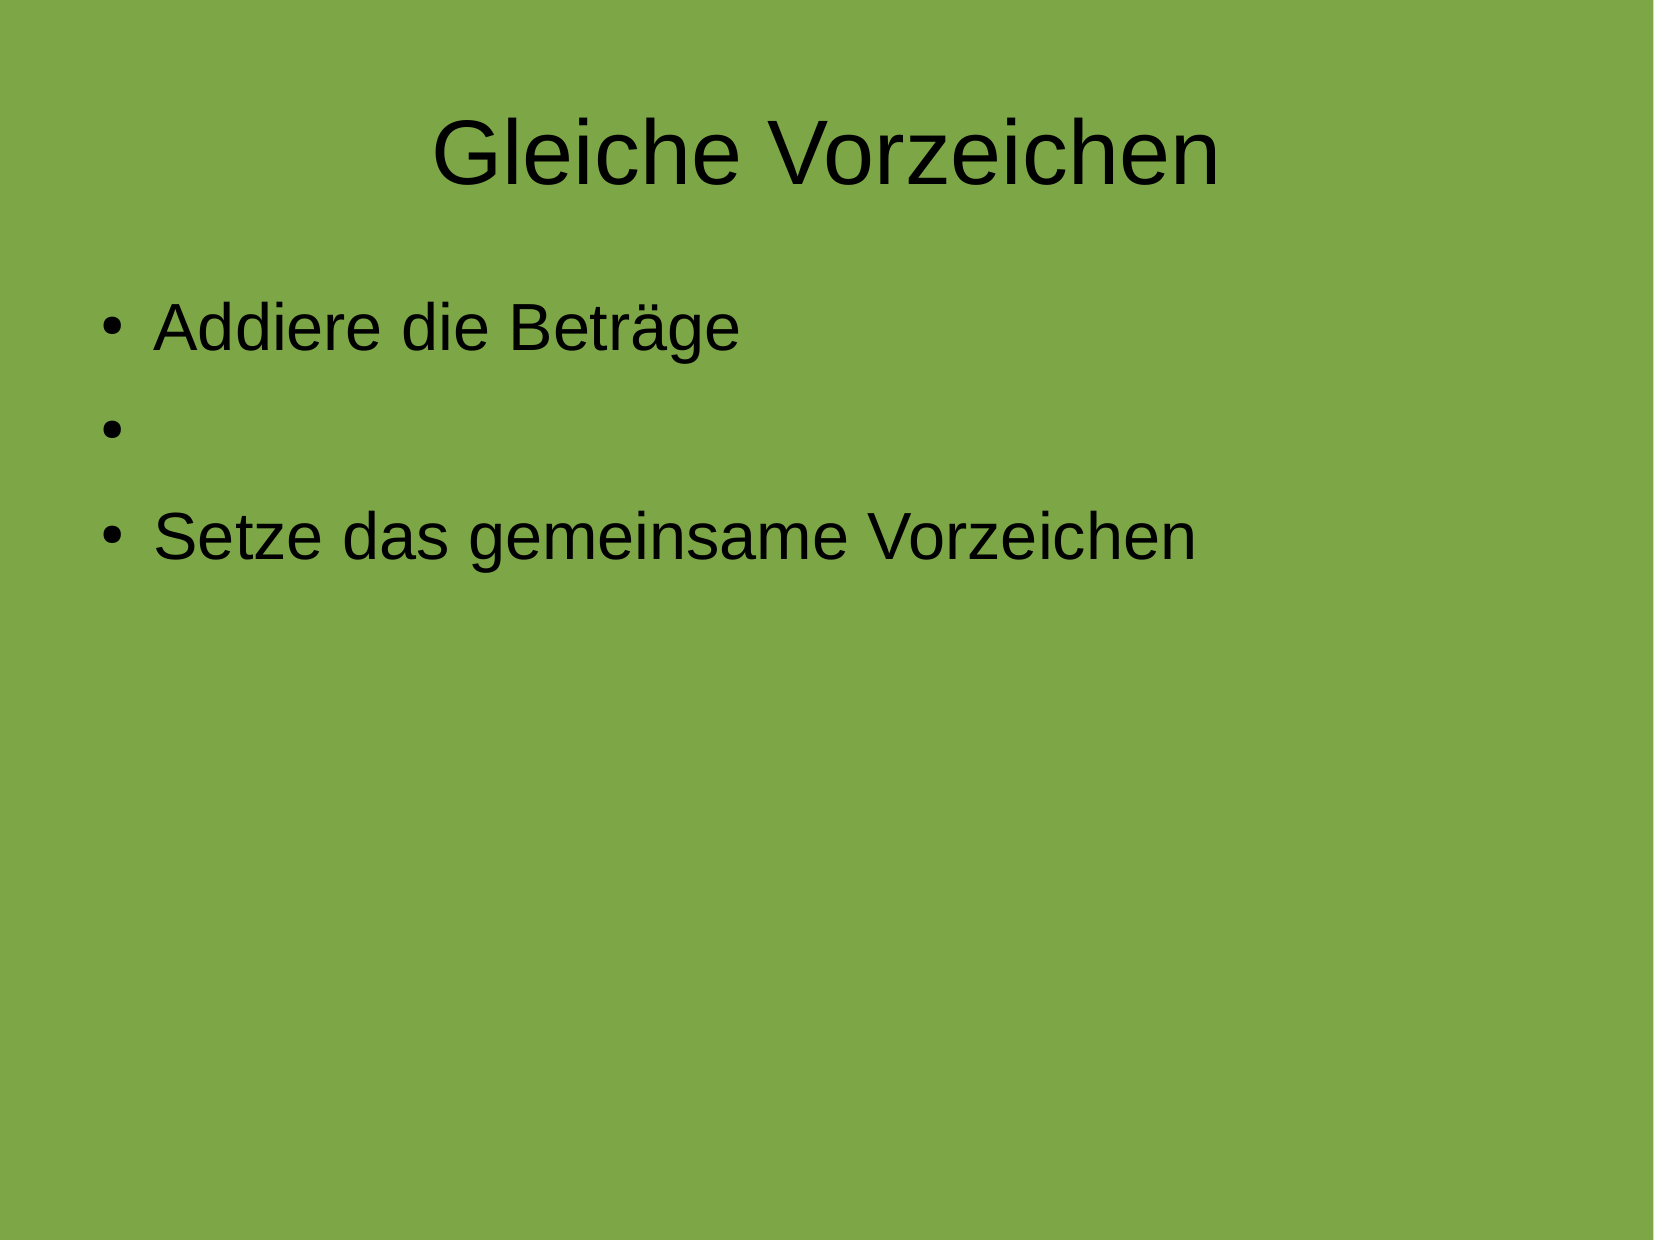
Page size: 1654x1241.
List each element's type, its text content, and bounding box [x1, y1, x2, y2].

list Addiere die Beträge Setze das gemeinsame Vorzeichen [82, 290, 1571, 1109]
title Gleiche Vorzeichen [82, 49, 1571, 257]
